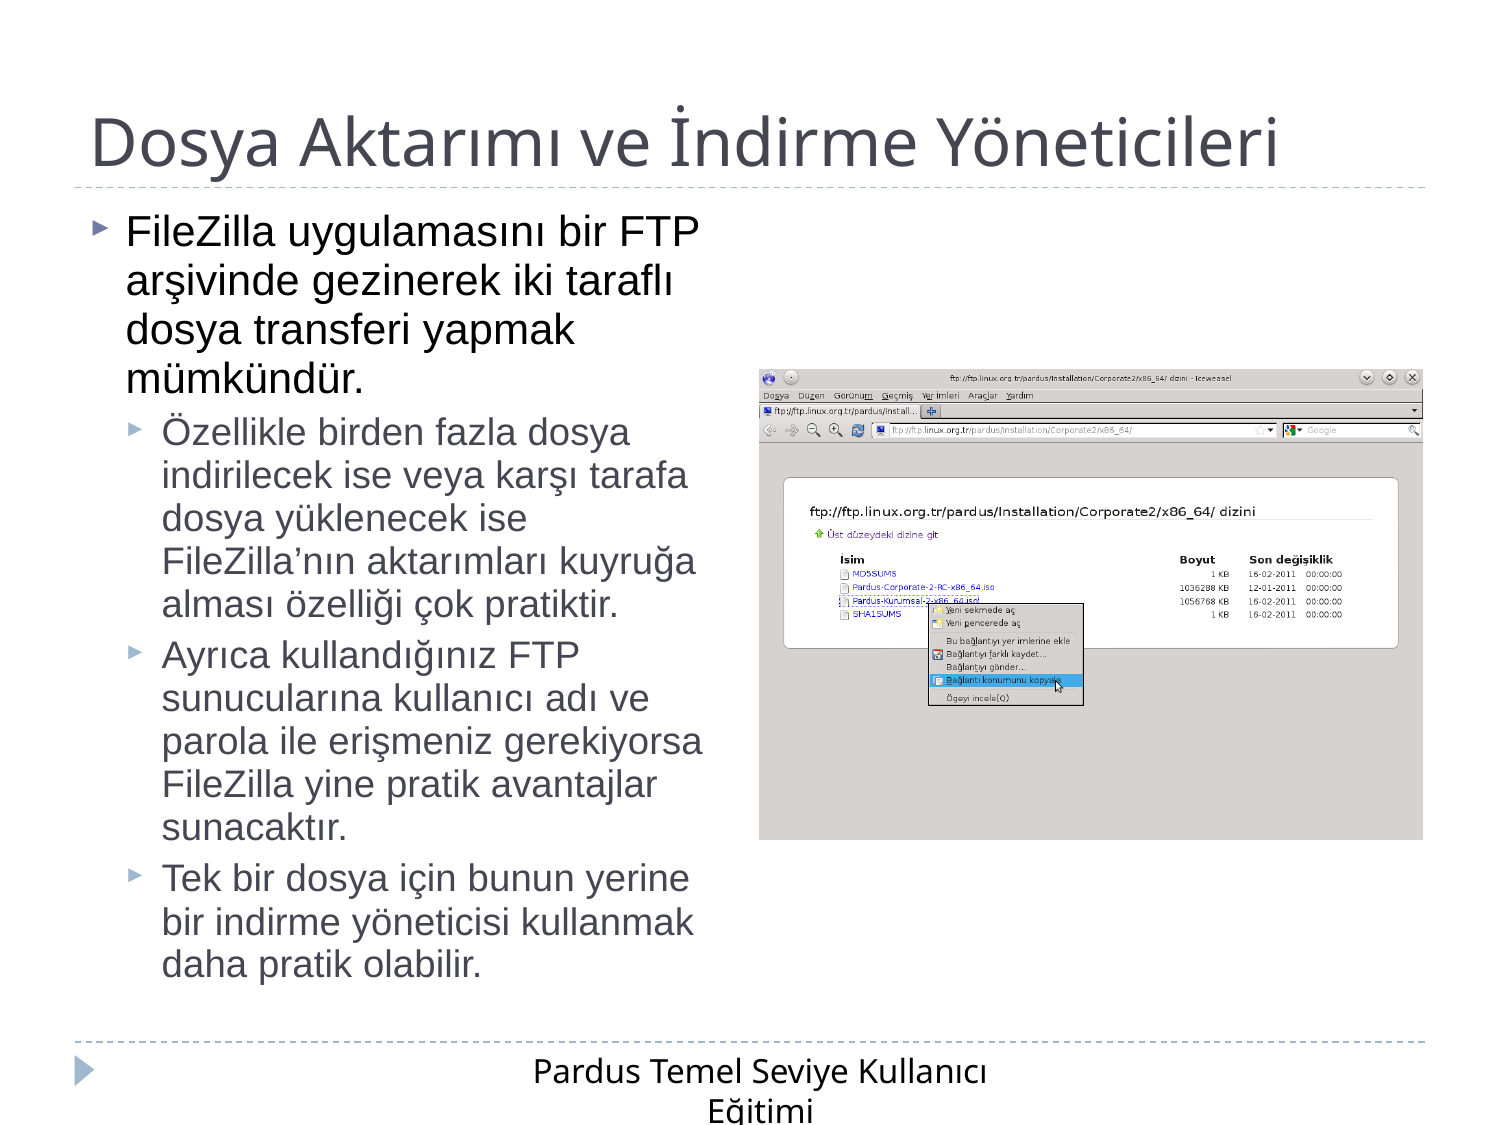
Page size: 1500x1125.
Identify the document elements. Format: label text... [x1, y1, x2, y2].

title Dosya Aktarımı ve İndirme Yöneticileri [75, 37, 1425, 188]
picture [759, 369, 1423, 840]
list FileZilla uygulamasını bir FTP arşivinde gezinerek iki taraflı dosya transferi yapmak mümkündür. Özellikle birden fazla dosya indirilecek ise veya karşı tarafa dosya yüklenecek ise FileZilla’nın aktarımları kuyruğa alması özelliği çok pratiktir. Ayrıca kullandığınız FTP sunucularına kullanıcı adı ve parola ile erişmeniz gerekiyorsa FileZilla yine pratik avantajlar sunacaktır. Tek bir dosya için bunun yerine bir indirme yöneticisi kullanmak daha pratik olabilir. [75, 200, 738, 1010]
